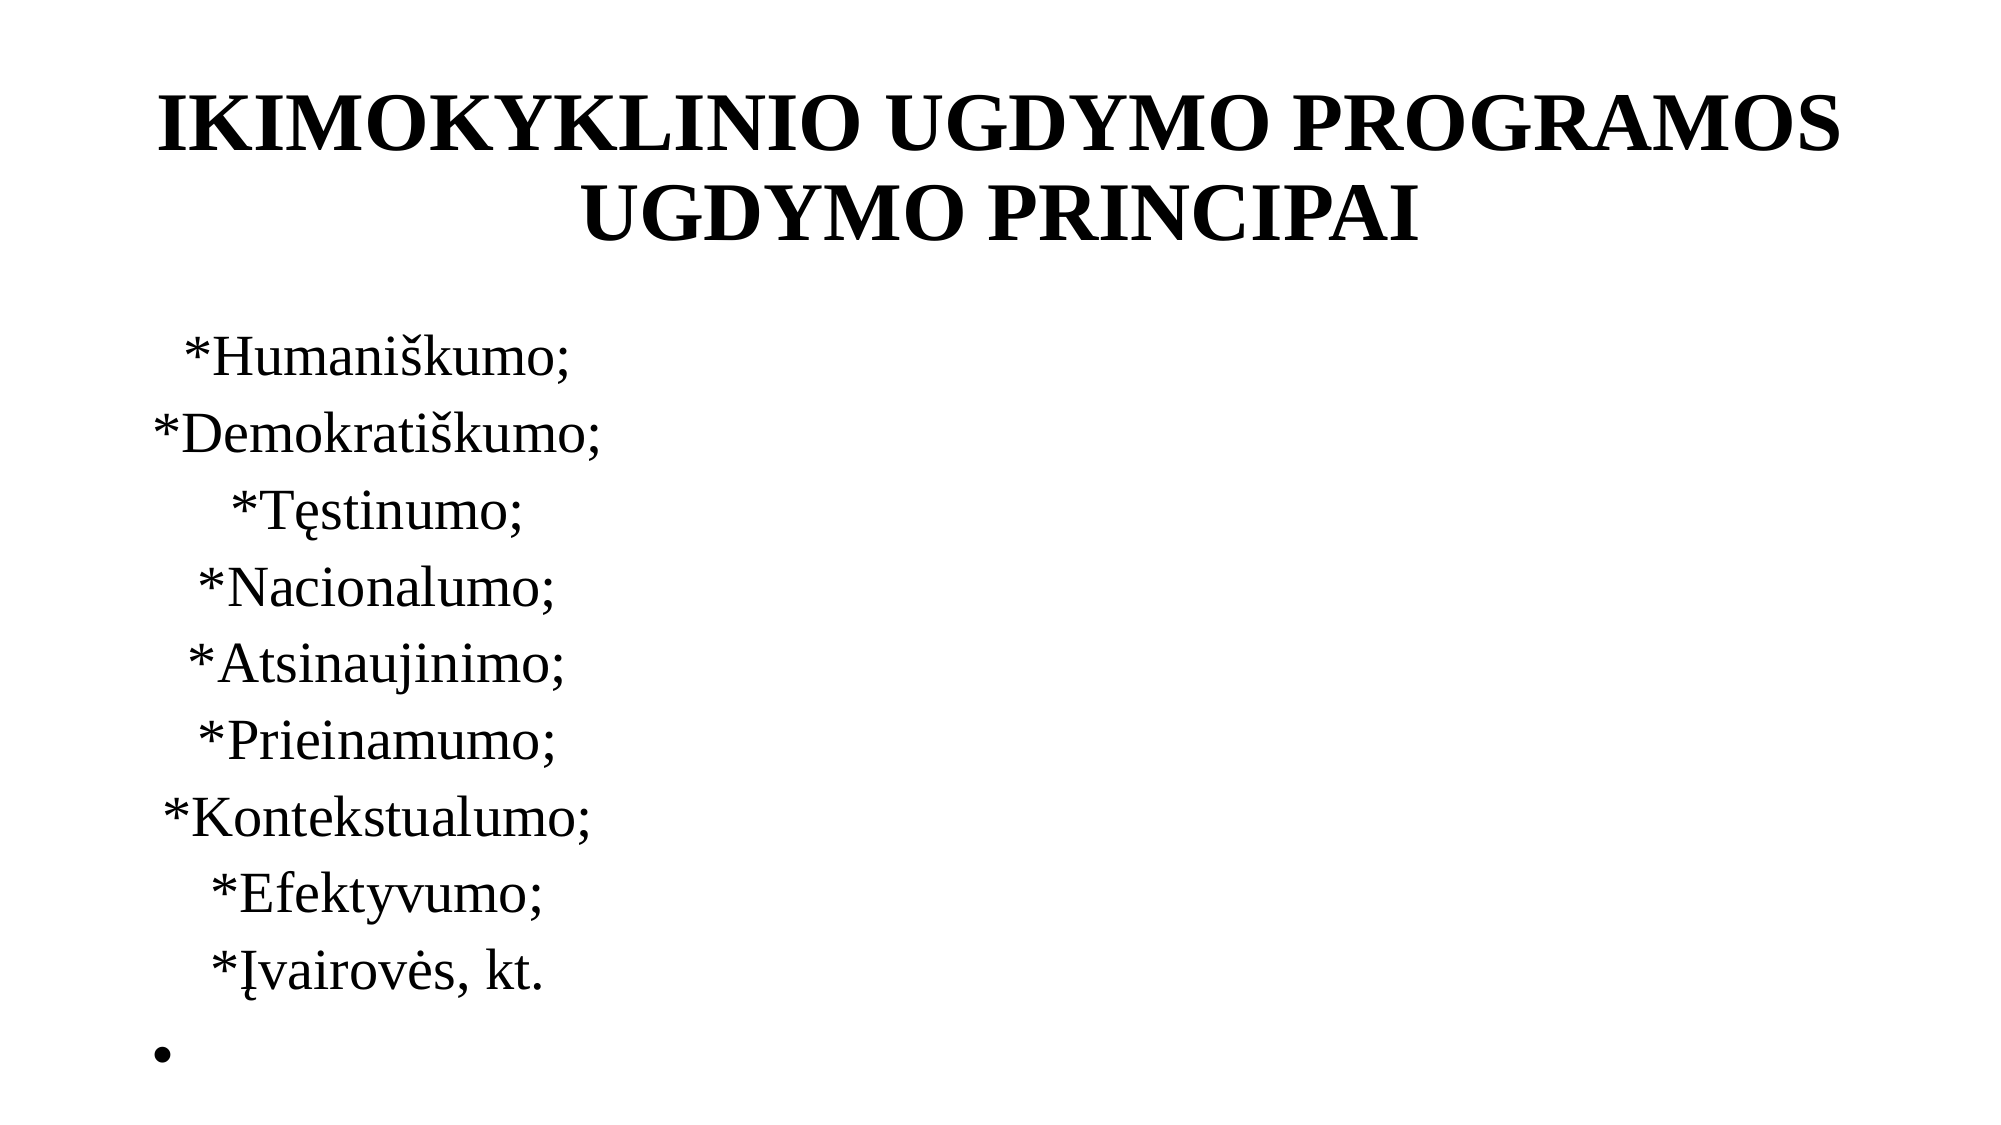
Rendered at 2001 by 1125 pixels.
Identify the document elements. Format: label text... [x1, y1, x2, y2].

list *Humaniškumo; *Demokratiškumo; *Tęstinumo; *Nacionalumo; *Atsinaujinimo; *Prieinamumo; *Kontekstualumo; *Efektyvumo; *Įvairovės, kt. [137, 323, 1863, 1038]
title IKIMOKYKLINIO UGDYMO PROGRAMOS UGDYMO PRINCIPAI [137, 59, 1863, 278]
